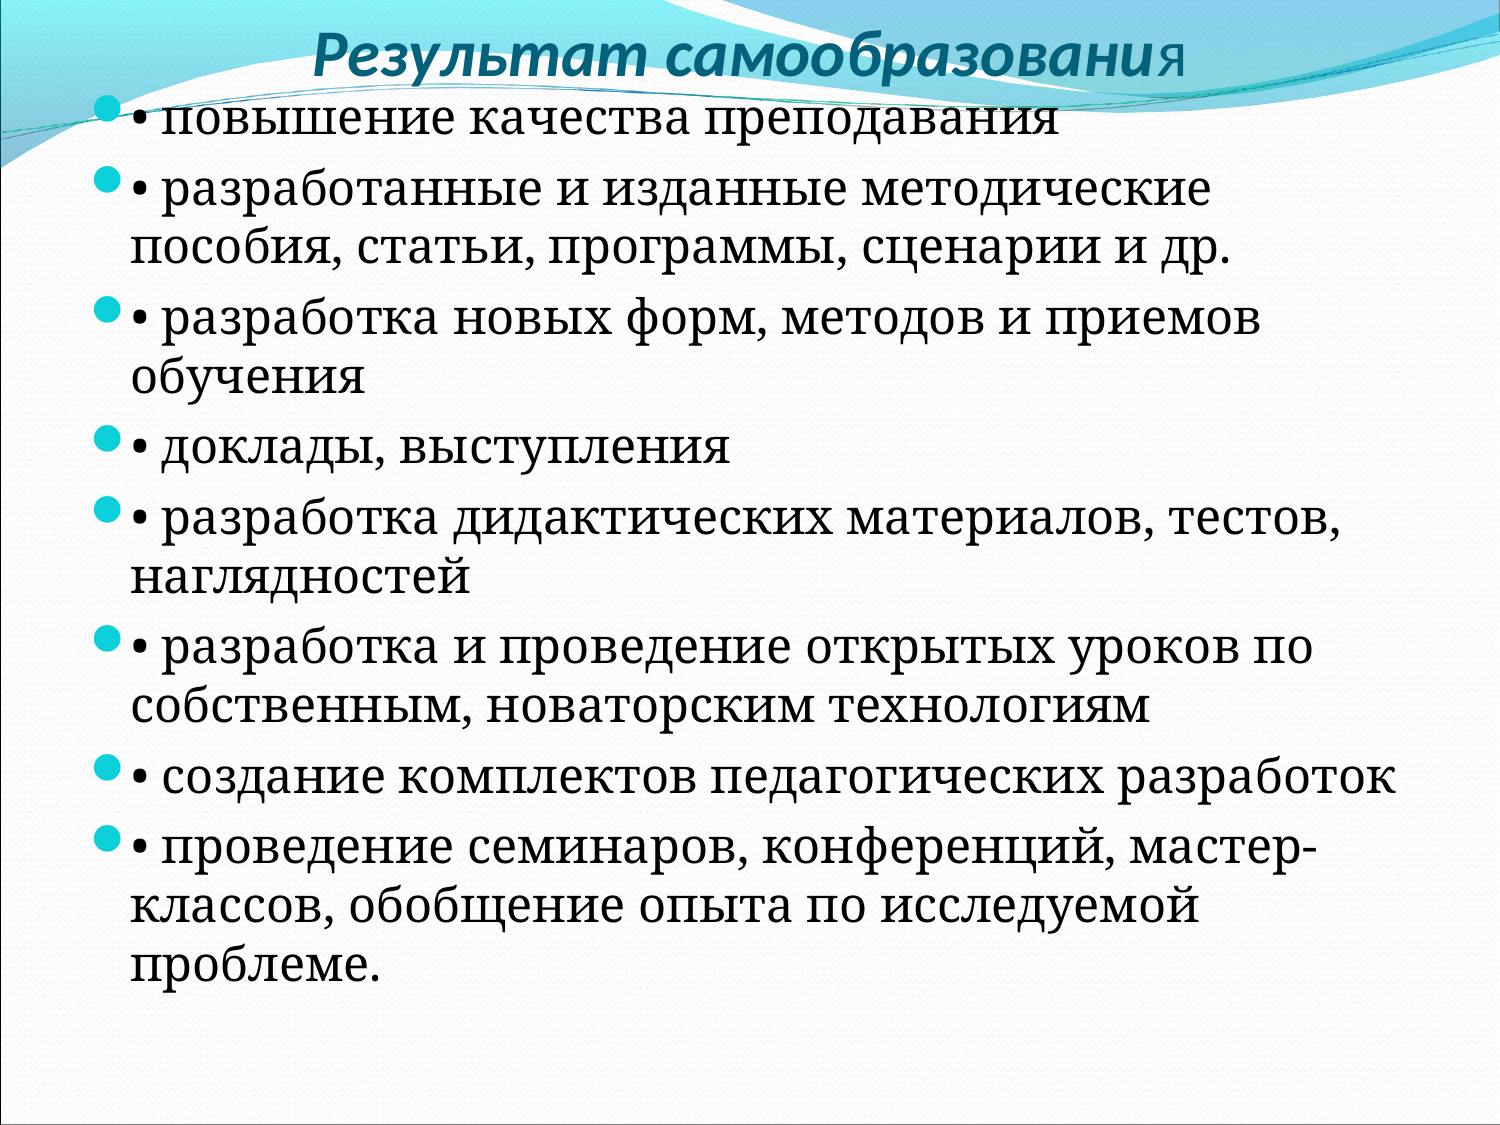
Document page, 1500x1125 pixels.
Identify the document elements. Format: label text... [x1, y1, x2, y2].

list • повышение качества преподавания • разработанные и изданные методические пособия, статьи, программы, сценарии и др. • разработка новых форм, методов и приемов обучения • доклады, выступления • разработка дидактических материалов, тестов, наглядностей • разработка и проведение открытых уроков по собственным, новаторским технологиям • создание комплектов педагогических разработок • проведение семинаров, конференций, мастер-классов, обобщение опыта по исследуемой проблеме. [75, 78, 1426, 1038]
picture [0, 0, 1500, 1125]
title Результат самообразования [75, 0, 1426, 78]
